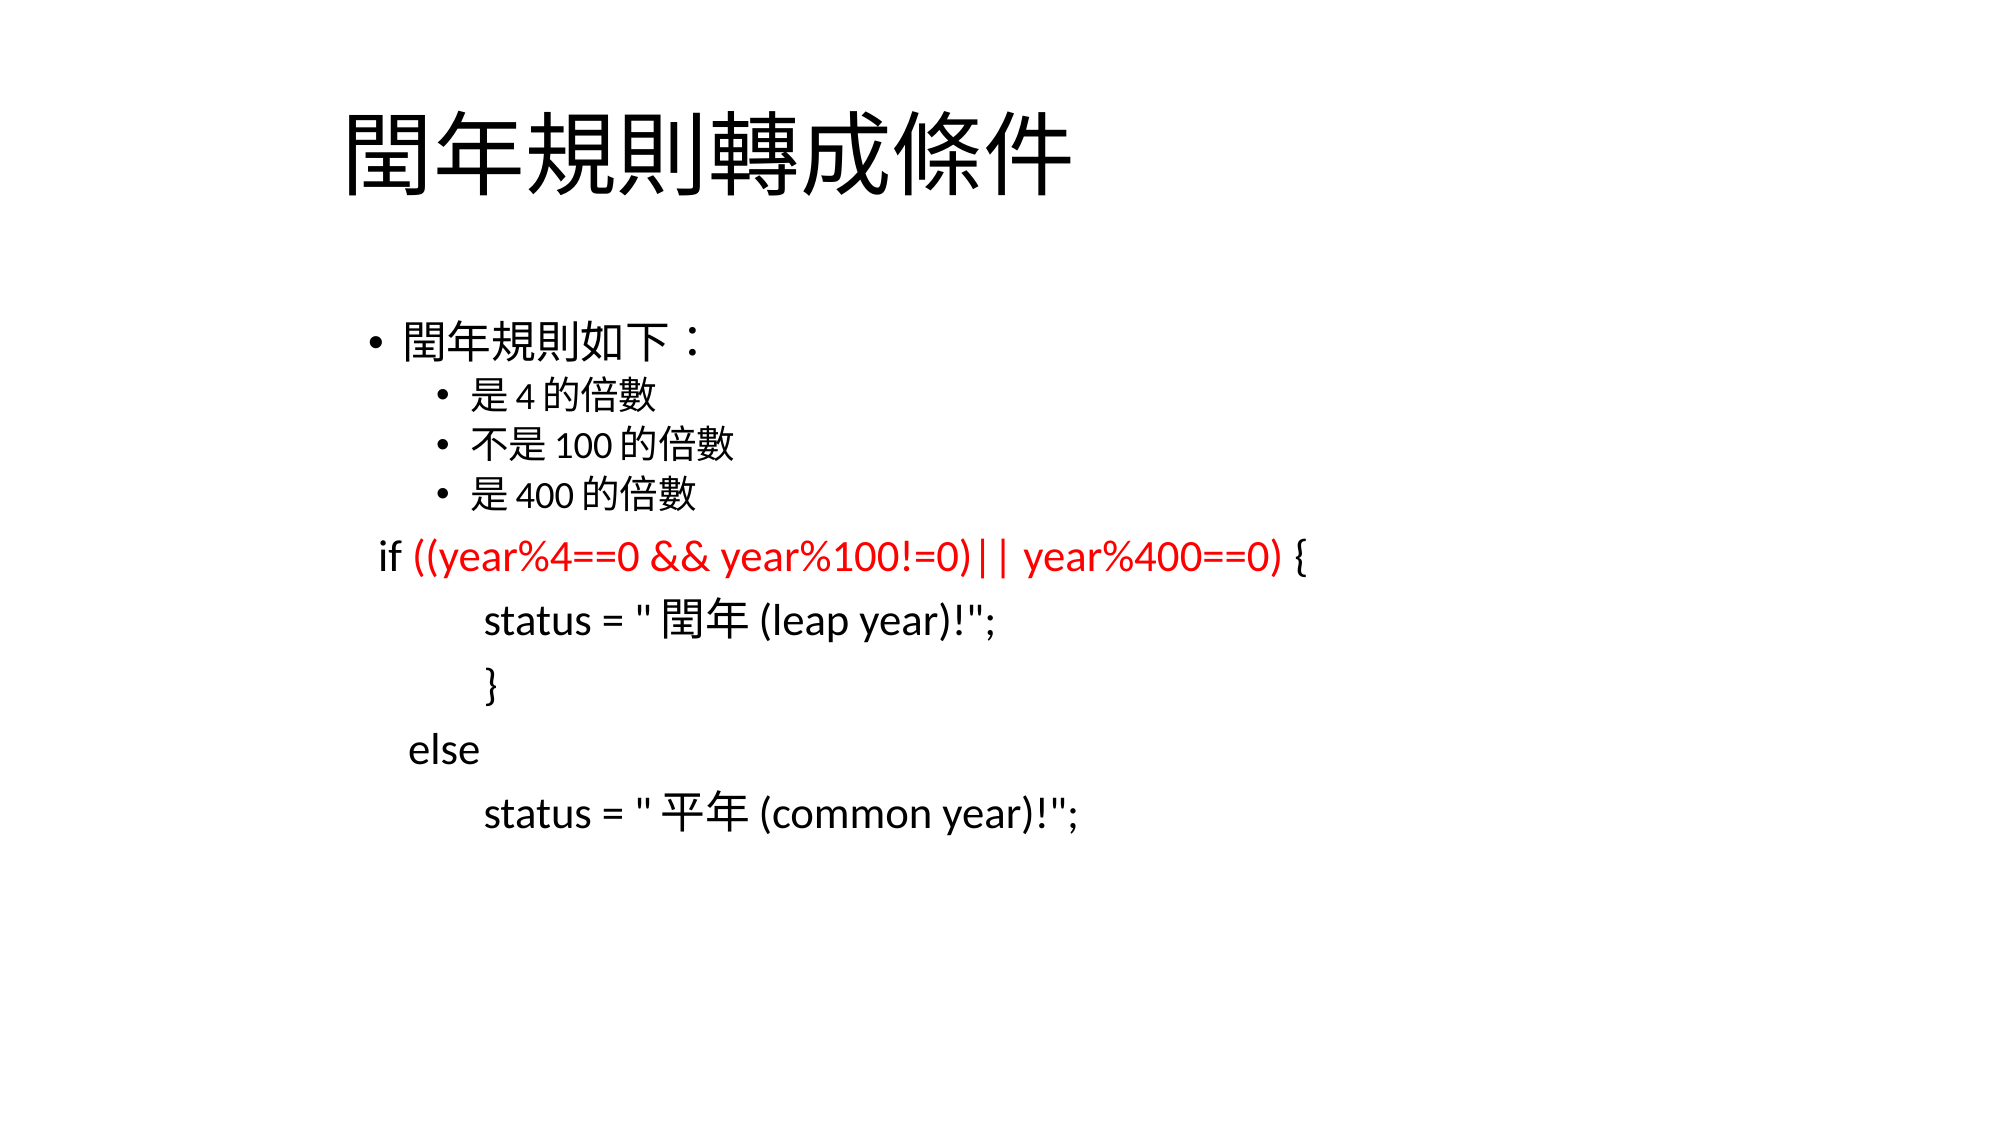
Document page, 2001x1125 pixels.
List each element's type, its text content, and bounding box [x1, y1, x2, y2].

list 閏年規則如下： 是4的倍數 不是100的倍數 是400的倍數 if ((year%4==0 && year%100!=0)|| year%400==0) { status = "閏年(leap year)!"; } else status = "平年(common year)!"; [353, 312, 1647, 848]
title 閏年規則轉成條件 [326, 90, 1621, 227]
